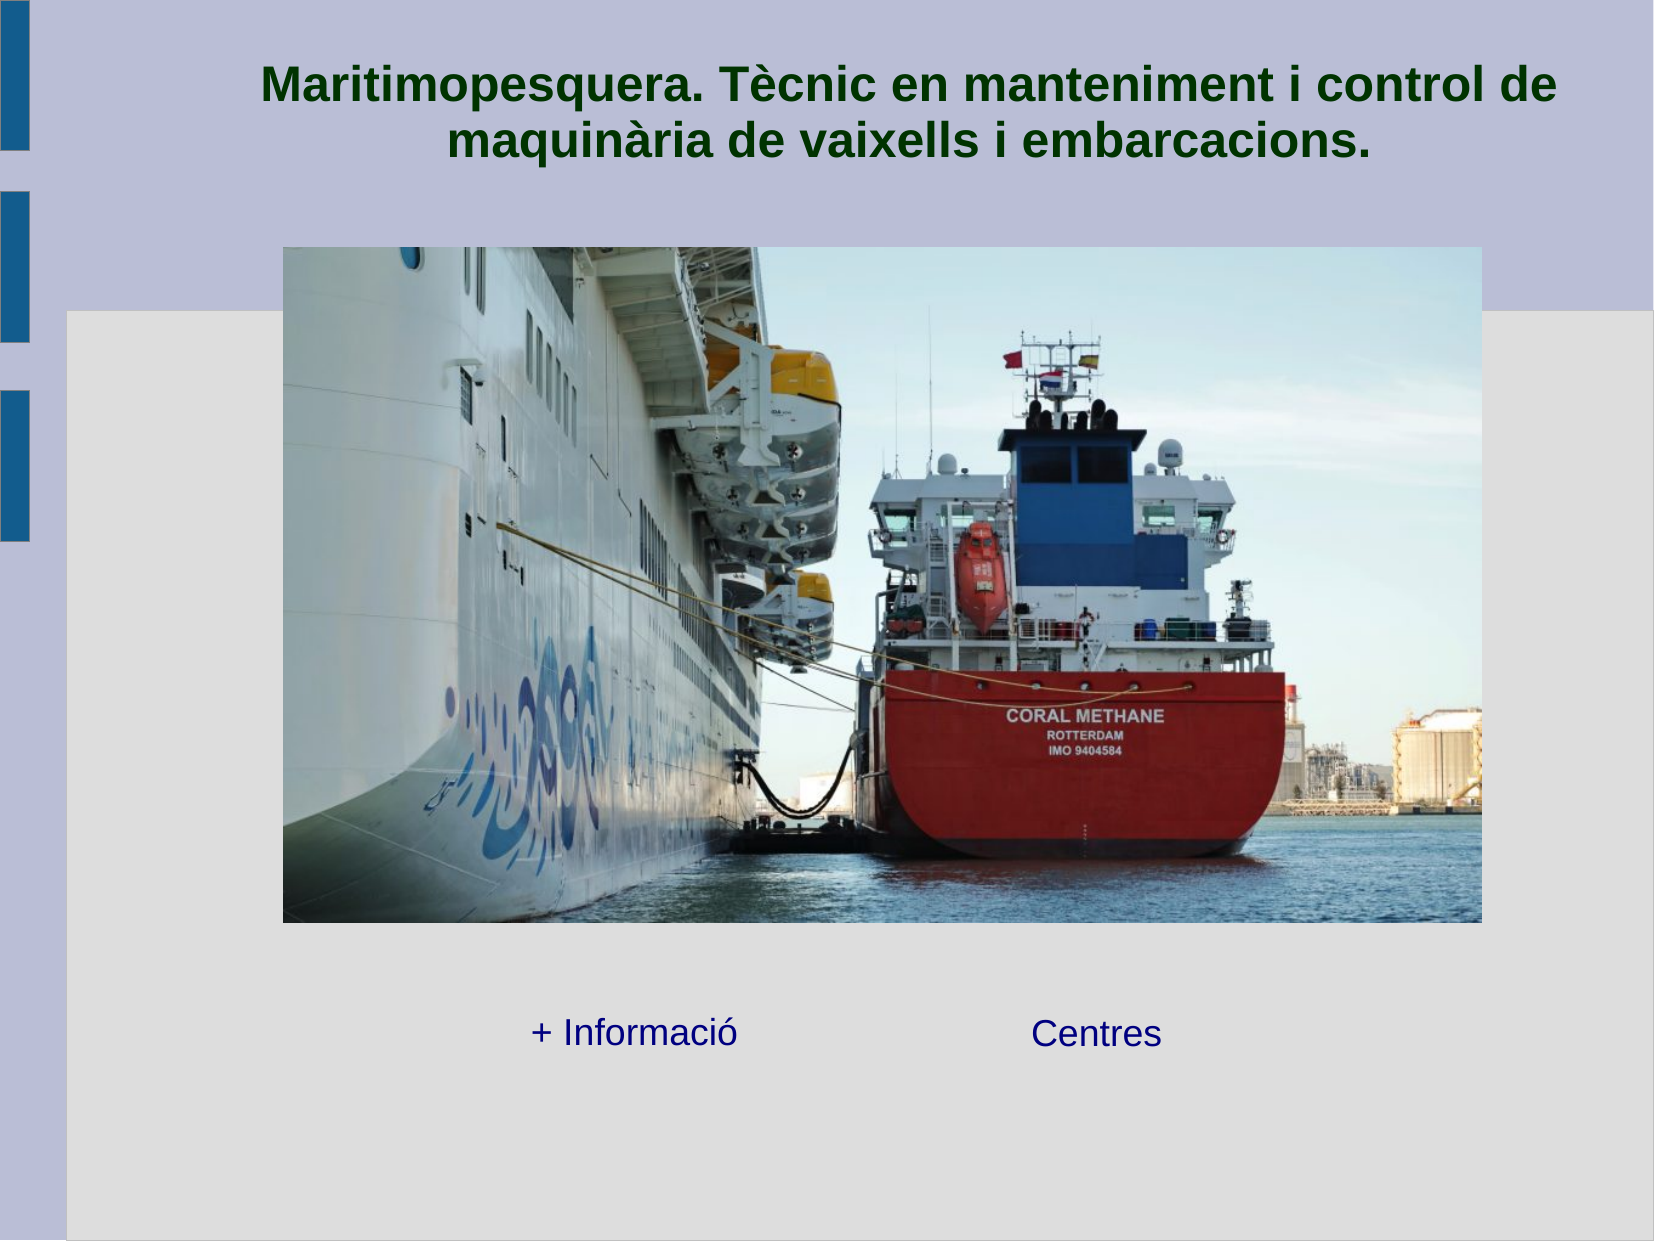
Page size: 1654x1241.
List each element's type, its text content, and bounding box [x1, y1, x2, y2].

text_box Centres [1016, 1004, 1205, 1075]
title Maritimopesquera. Tècnic en manteniment i control de maquinària de vaixells i embarcacions. [200, 35, 1619, 189]
picture [283, 247, 1482, 923]
text_box + Informació [516, 1003, 780, 1074]
